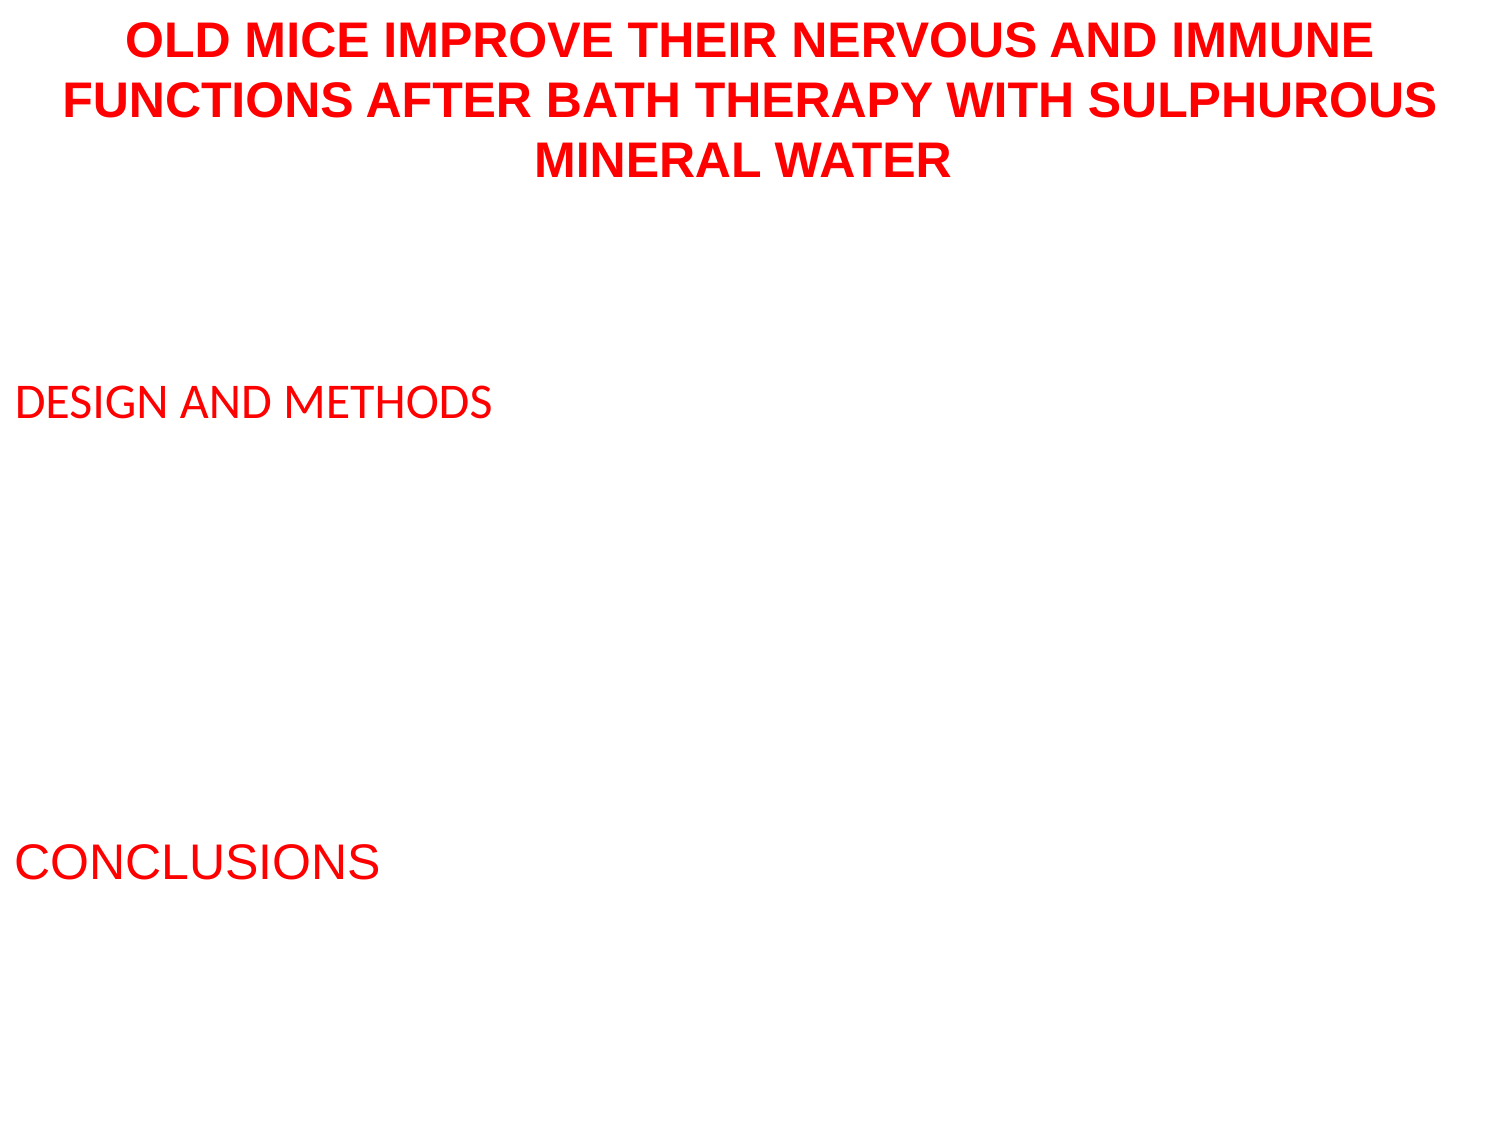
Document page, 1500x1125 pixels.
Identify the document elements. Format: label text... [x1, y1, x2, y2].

text_box DESIGN AND METHODS Twenty months old female ICR-CD1 mice were used. They were divided in three groups: the first was submitted a daily bath of 15 minutes in sulphurous water (called “sulphurous water group”, SWG), the second in normal water (“control water group”, CWG), and the third was maintained in the cage (“control sedentary group”, CSG). The treatments were performed during two weeks, five days per week. Neuromuscular coordination was analyzed through the tightrope test, and the exploratory and anxiety-like behaviours by open field, holeboard and T-maze tests. In addition, peritoneal leukocytes were obtained and macrophage phagocytosis, digestion capacity (intracellular reactive species (ROS) levels), natural killer (NK) activity against tumour cells and total GSH levels, were determined. [0, 361, 1430, 842]
text_box CONCLUSIONS Bath sessions in thermal water rich in sulphur compounds improve several nervous system functions and peritoneal cell activities as well as the redox state of these cells in old mice. Since the immune parameters studied, which show an age-related deterioration, are markers of biological age and longevity, this improvement suggests that the bath treatment is a good strategy to slow down the ageing process and reach a healthy longevity. [0, 821, 1500, 1122]
text_box OLD MICE IMPROVE THEIR NERVOUS AND IMMUNE FUNCTIONS AFTER BATH THERAPY WITH SULPHUROUS MINERAL WATER 1Cruces, J.; 1Vida, C.; 2Hernαndez Torres, A..; 2Garcνa-Matas, A.;3Hernanz, A.; 1De la Fuente, M. 1Department of Physiology. Faculty of Biology. Complutense University of Madrid. Madrid. 2Bilbilis Foundation for research and innovation in Medical Hydrology and Balneotherapy. 3Biochemistry Department, Hospital Universitario La Paz, Madrid, Spain. [0, 0, 1500, 375]
